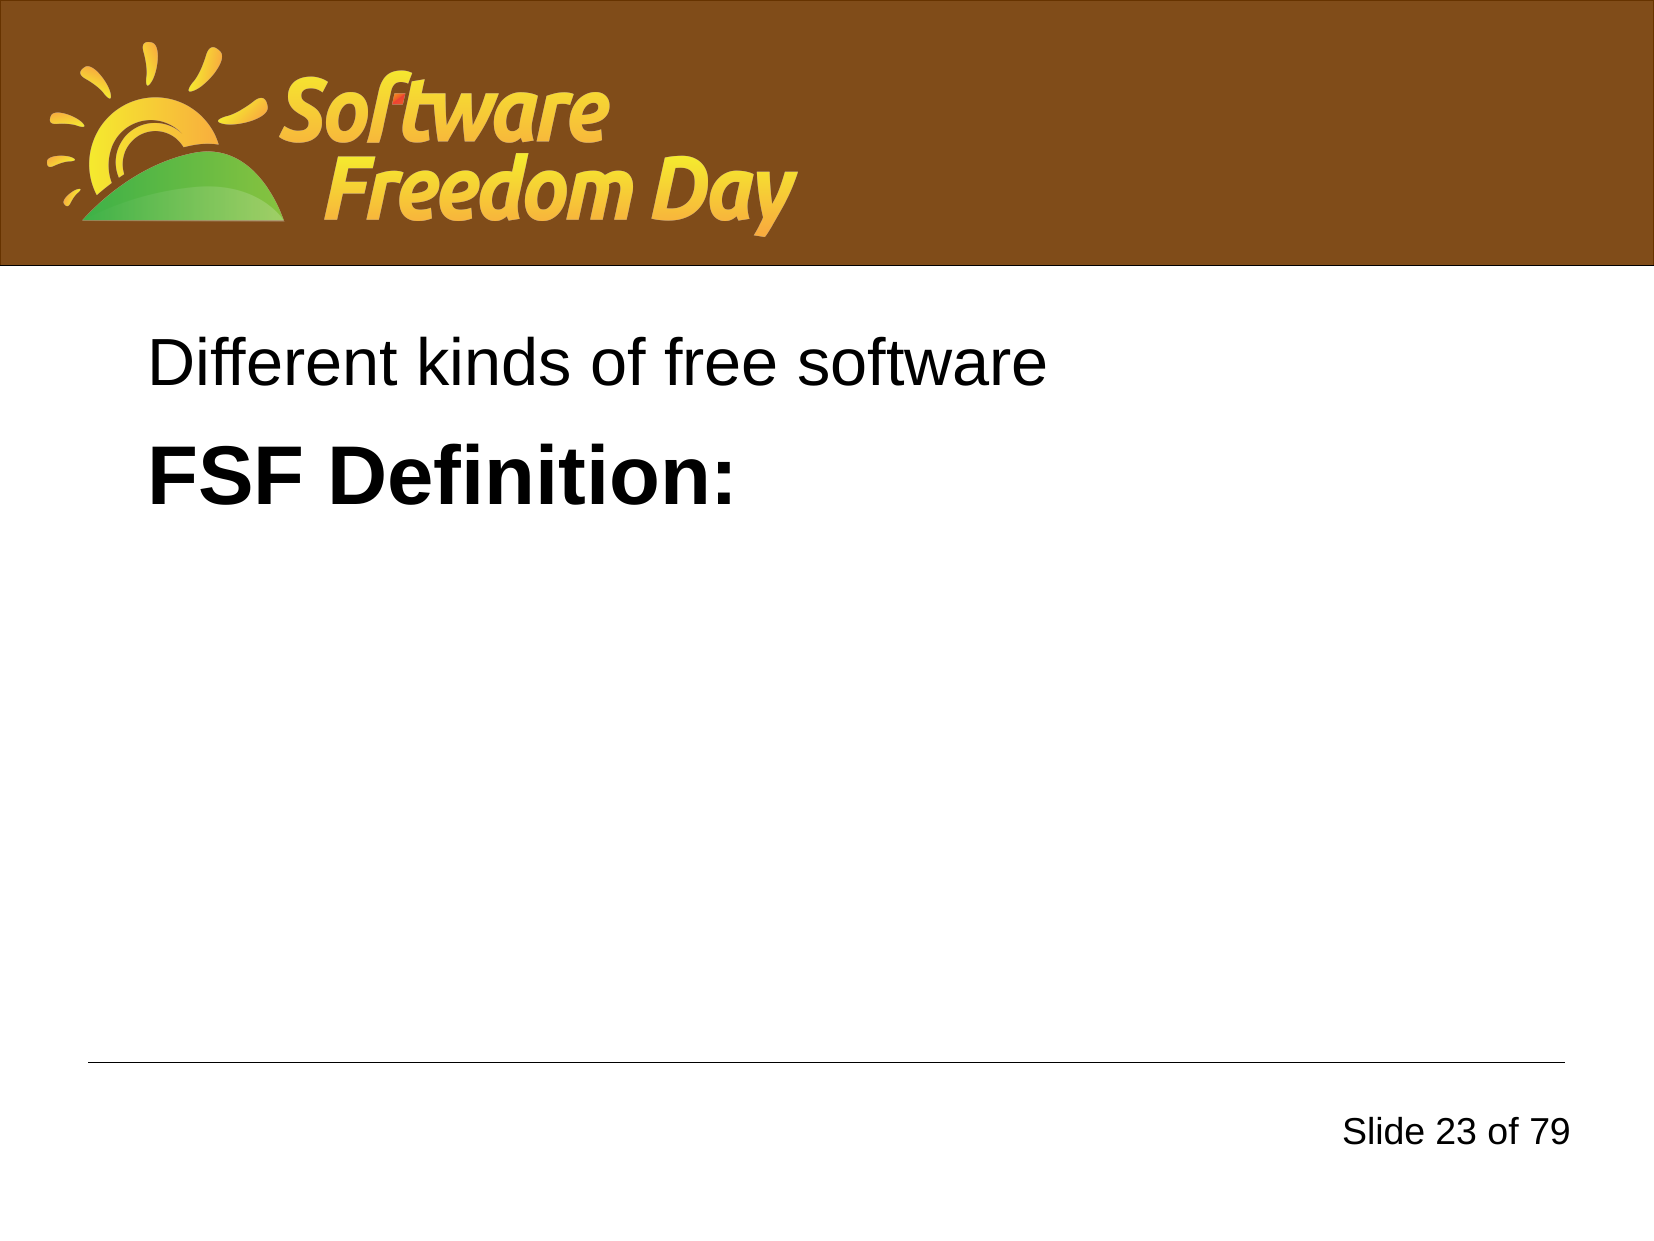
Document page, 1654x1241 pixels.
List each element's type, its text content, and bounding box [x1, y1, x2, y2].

picture [47, 42, 798, 237]
list Different kinds of free software FSF Definition: [76, 324, 1565, 1045]
